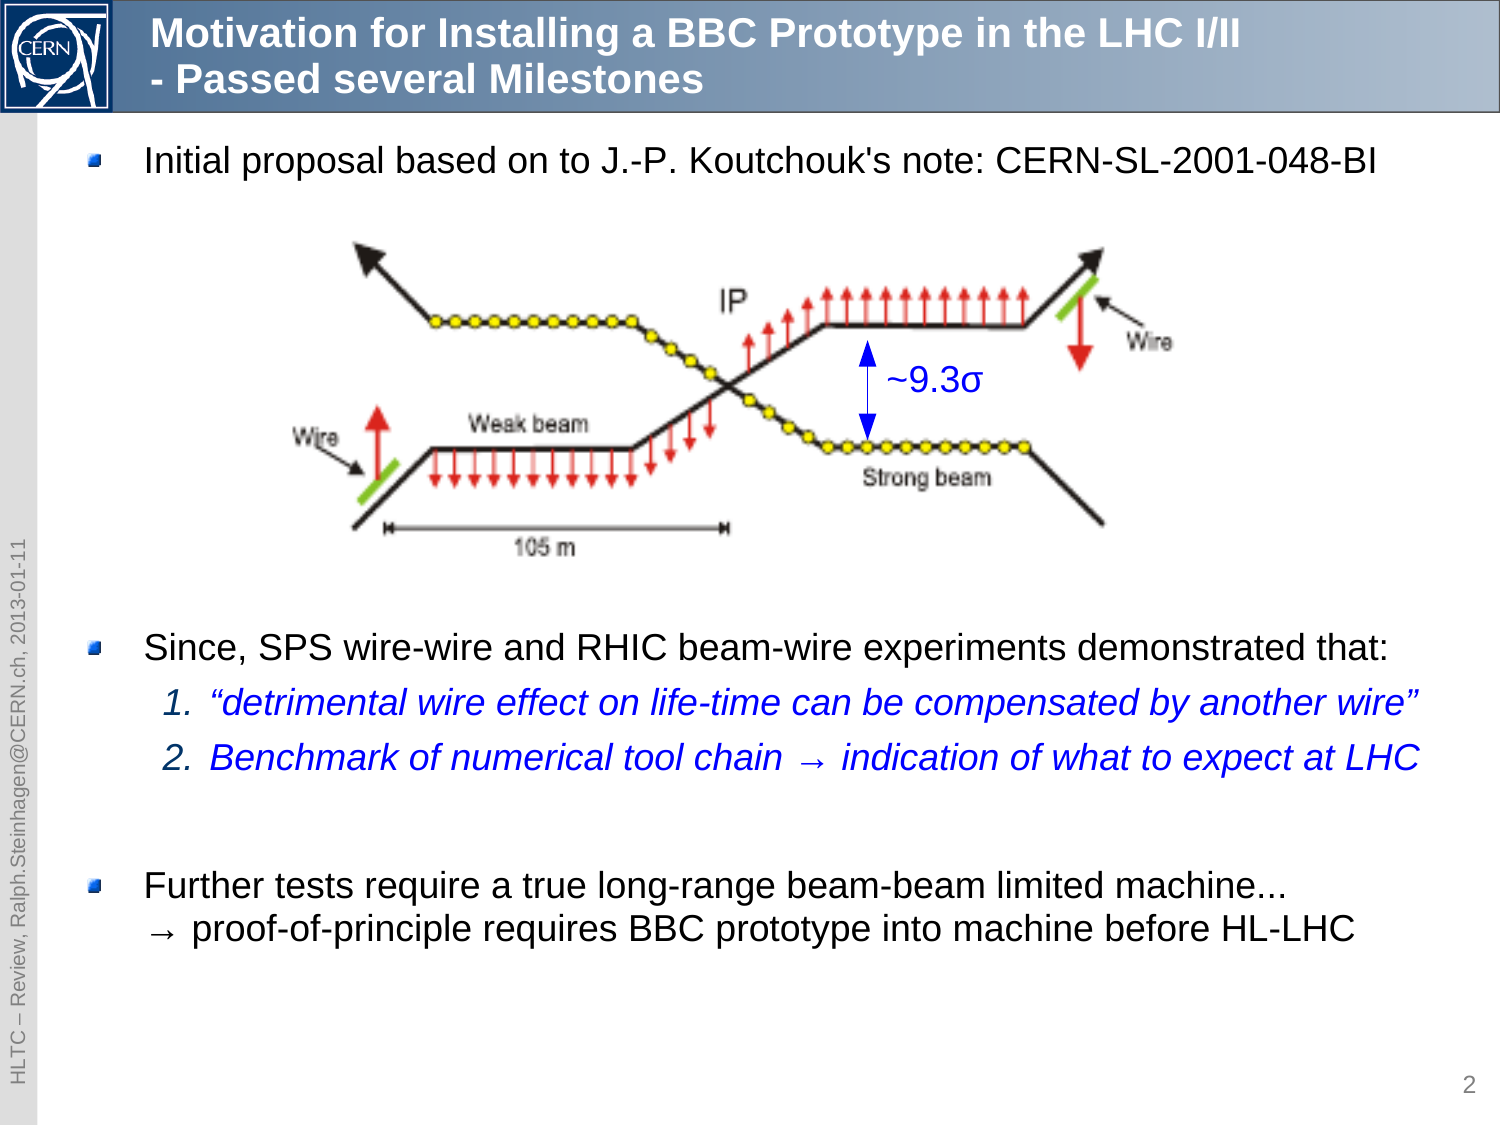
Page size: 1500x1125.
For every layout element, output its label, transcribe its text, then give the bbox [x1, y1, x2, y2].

picture [0, 0, 113, 113]
title Motivation for Installing a BBC Prototype in the LHC I/II - Passed several Milestones [150, 0, 1285, 113]
list Initial proposal based on to J.-P. Koutchouk's note: CERN-SL-2001-048-BI Since, SPS wire-wire and RHIC beam-wire experiments demonstrated that: “detrimental wire effect on life-time can be compensated by another wire” Benchmark of numerical tool chain → indication of what to expect at LHC Further tests require a true long-range beam-beam limited machine... → proof-of-principle requires BBC prototype into machine before HL-LHC [87, 137, 1438, 1030]
